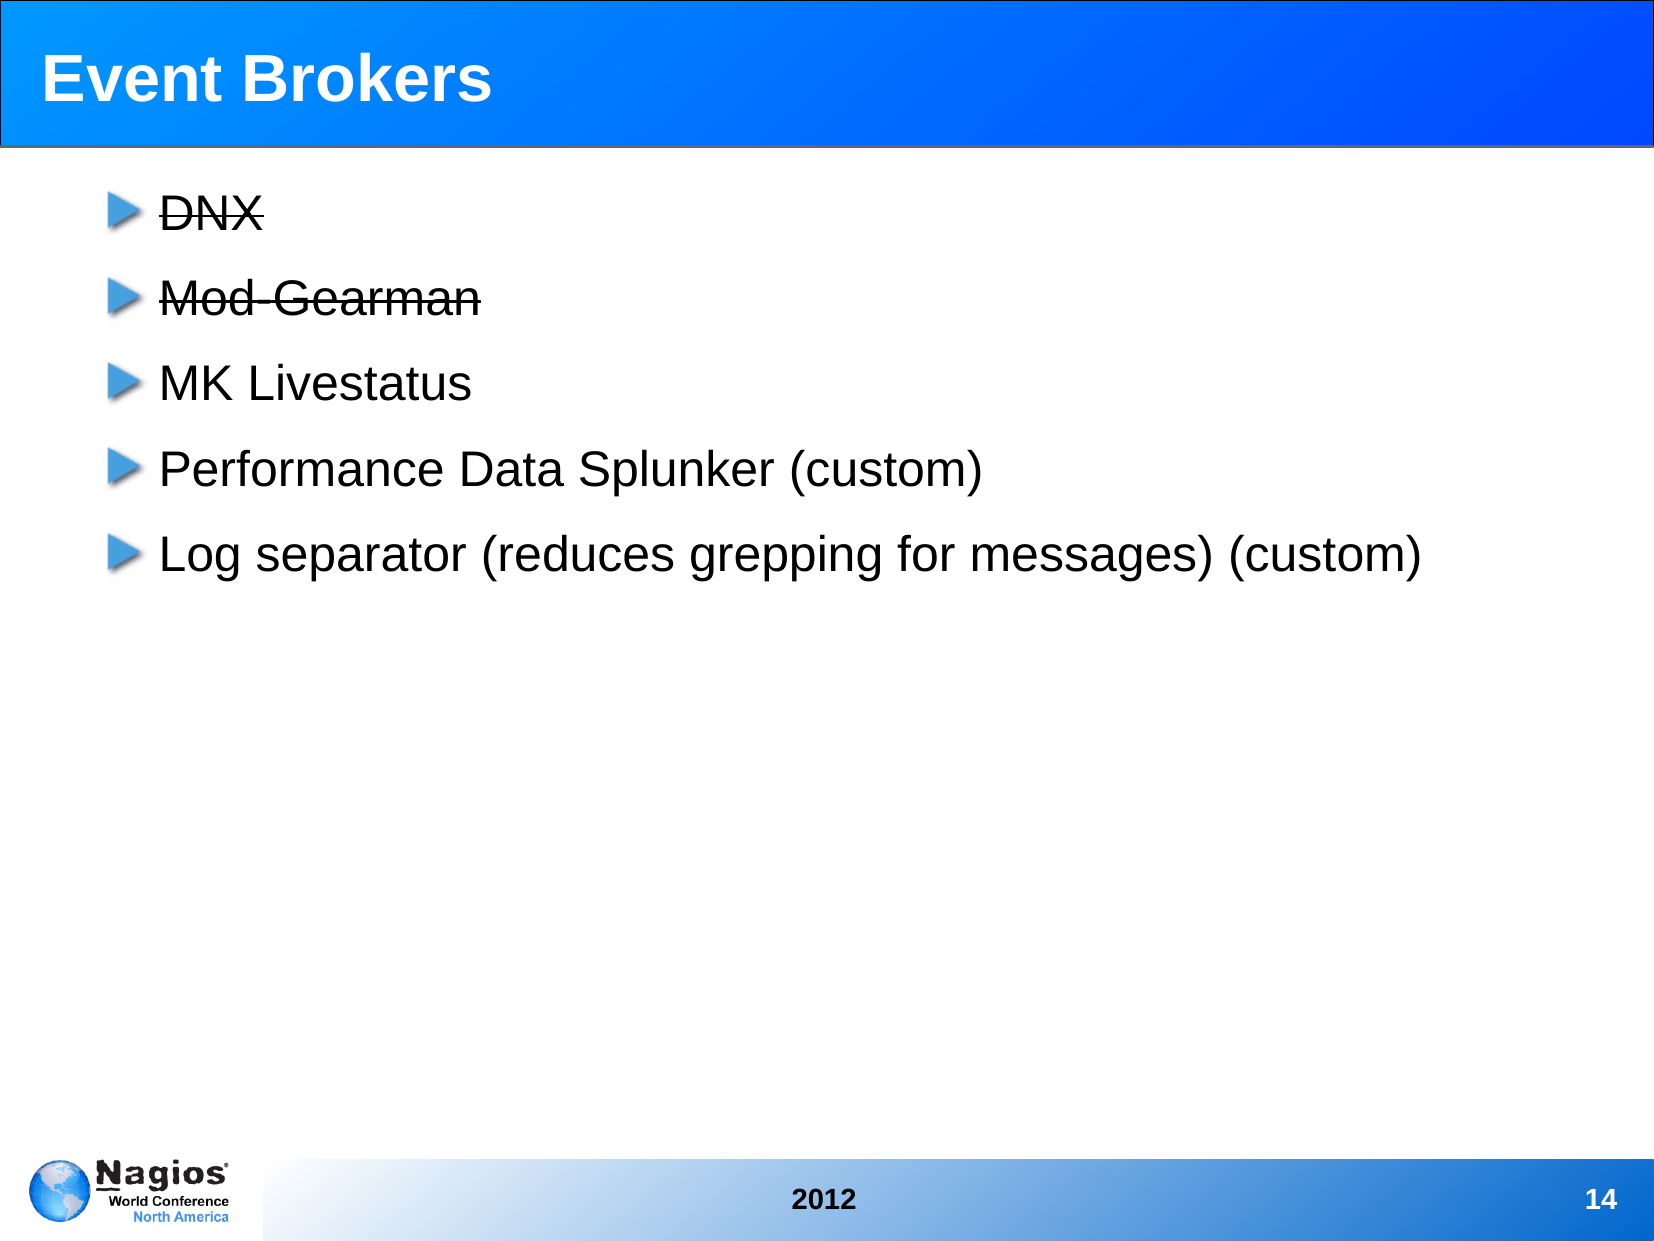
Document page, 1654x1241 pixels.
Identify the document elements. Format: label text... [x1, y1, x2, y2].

picture [29, 1159, 229, 1235]
title Event Brokers [41, 29, 1248, 127]
list DNX Mod-Gearman MK Livestatus Performance Data Splunker (custom) Log separator (reduces grepping for messages) (custom) [87, 185, 1628, 1081]
